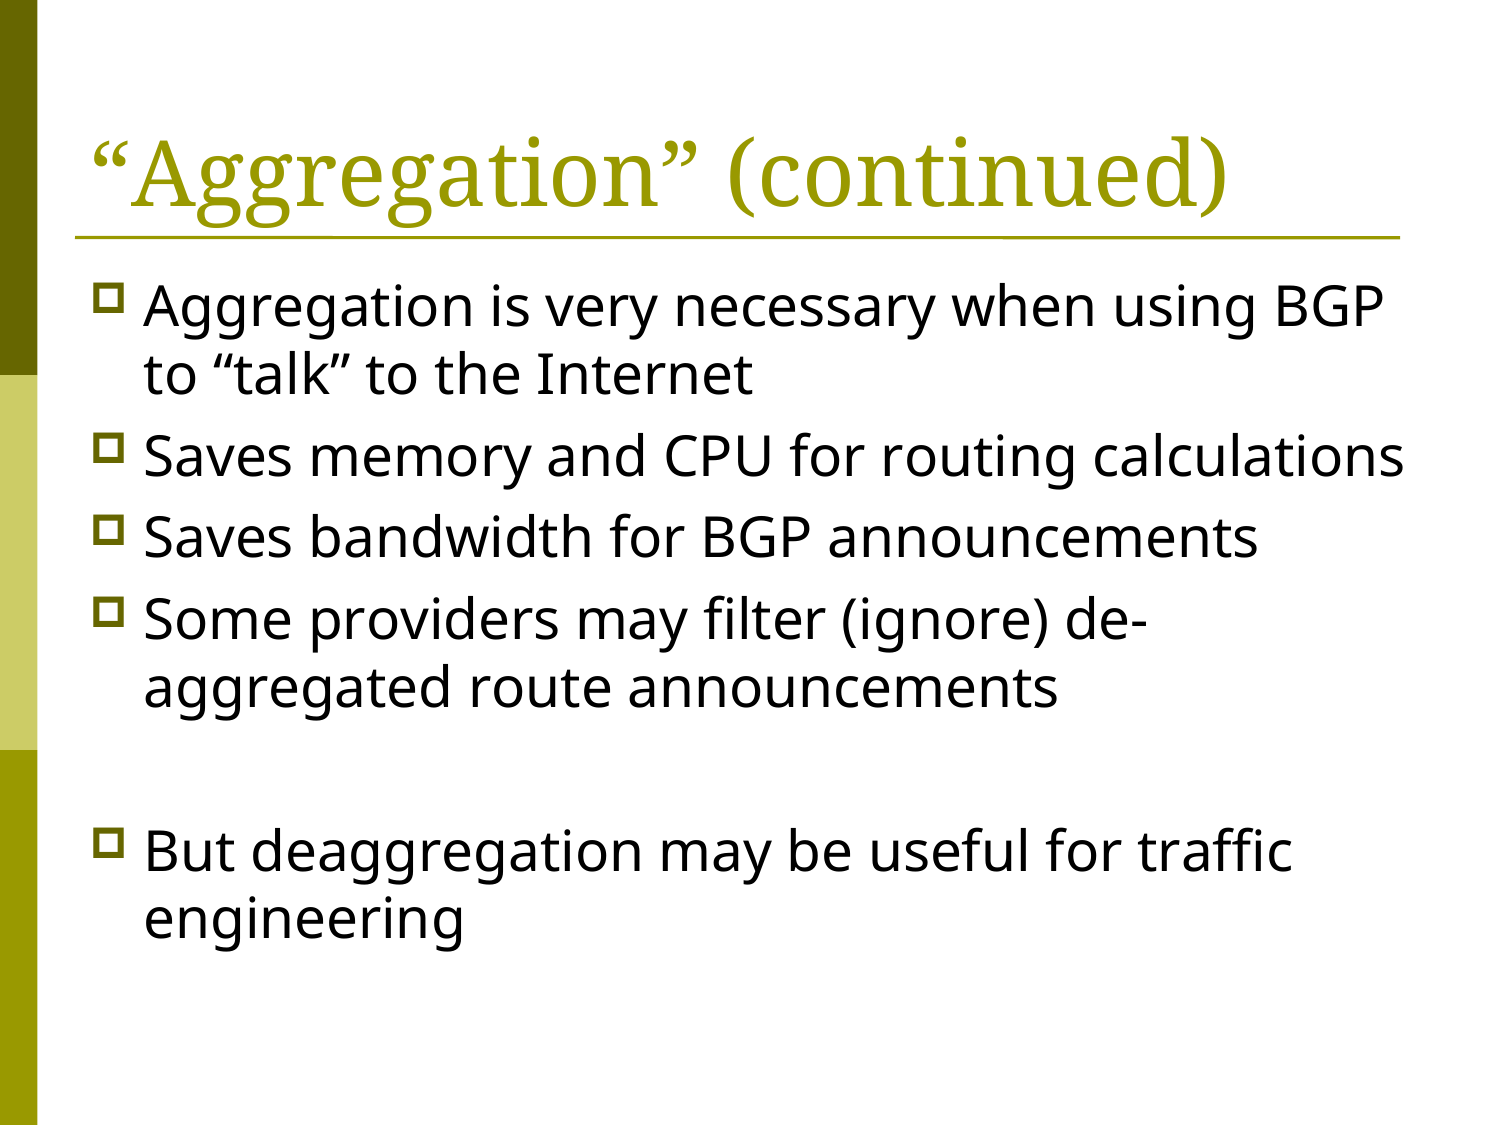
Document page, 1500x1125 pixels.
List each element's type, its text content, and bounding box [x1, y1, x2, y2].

title “Aggregation” (continued) [75, 45, 1426, 233]
list Aggregation is very necessary when using BGP to “talk” to the Internet Saves memory and CPU for routing calculations Saves bandwidth for BGP announcements Some providers may filter (ignore) de-aggregated route announcements But deaggregation may be useful for traffic engineering [75, 262, 1426, 1006]
